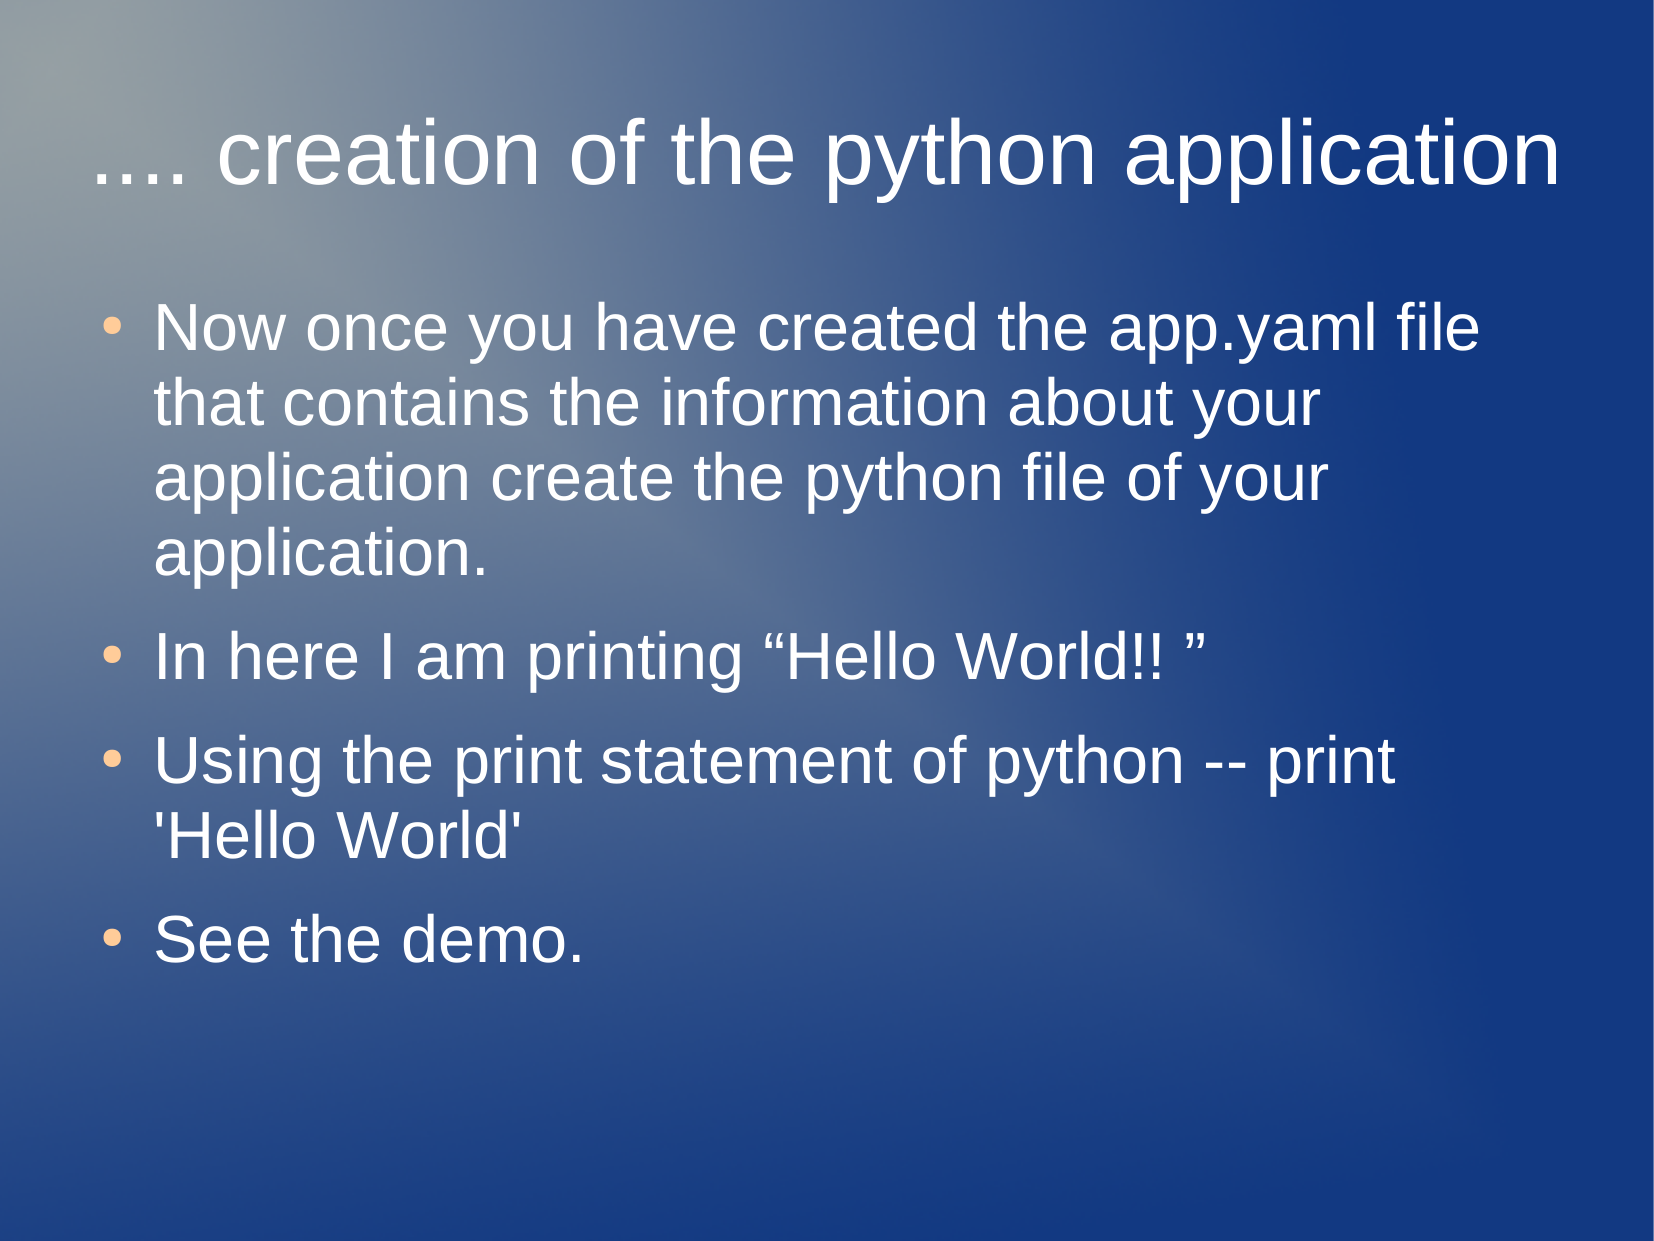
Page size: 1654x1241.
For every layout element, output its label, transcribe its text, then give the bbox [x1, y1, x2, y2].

title .... creation of the python application [82, 56, 1571, 250]
picture [0, 0, 1654, 1241]
list Now once you have created the app.yaml file that contains the information about your application create the python file of your application. In here I am printing “Hello World!! ” Using the print statement of python -- print 'Hello World' See the demo. [82, 290, 1571, 1094]
